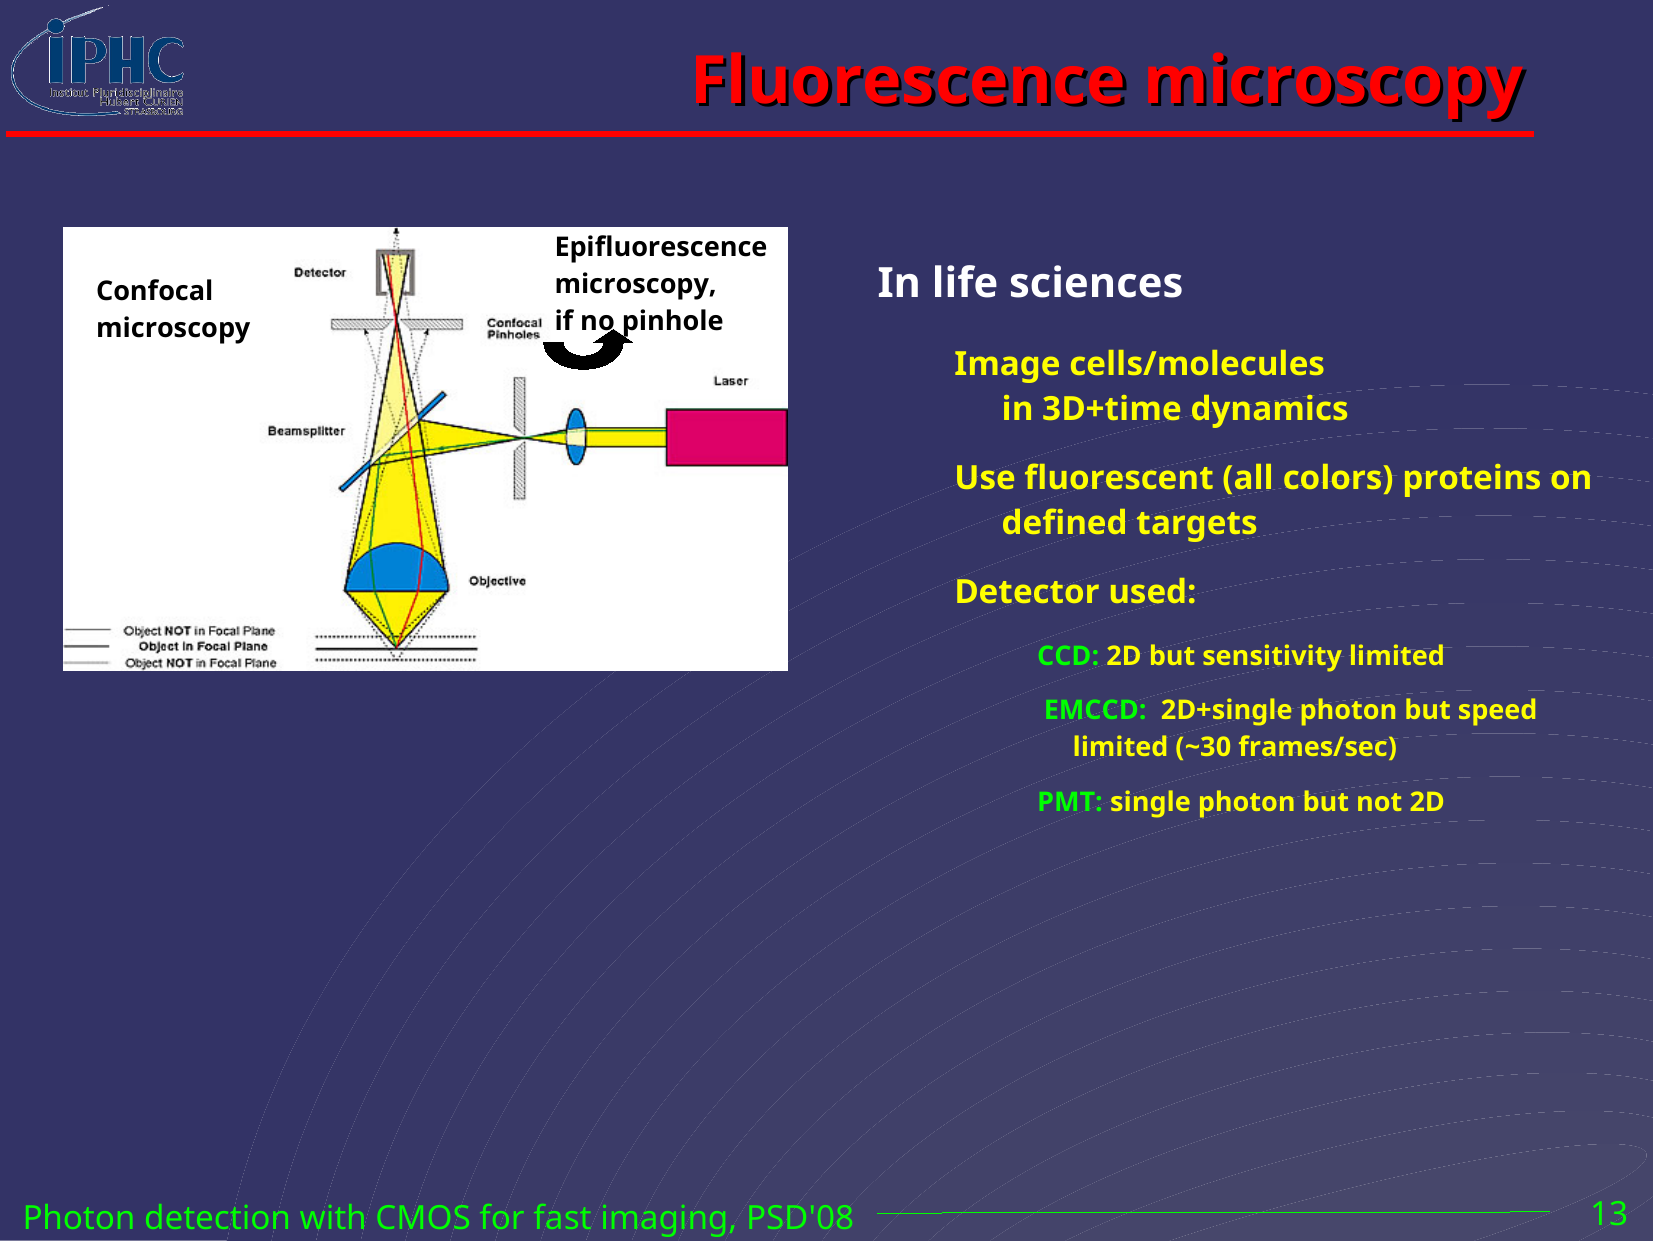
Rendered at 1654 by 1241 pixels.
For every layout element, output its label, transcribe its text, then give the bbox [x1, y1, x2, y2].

picture [63, 227, 788, 671]
title Fluorescence microscopy [168, 31, 1525, 123]
text_box Confocal microscopy [92, 274, 259, 344]
list In life sciences Image cells/molecules in 3D+time dynamics Use fluorescent (all colors) proteins on defined targets Detector used: CCD: 2D but sensitivity limited EMCCD: 2D+single photon but speed limited (~30 frames/sec) PMT: single photon but not 2D [859, 224, 1634, 729]
text_box [543, 329, 633, 370]
text_box Epifluorescence microscopy, if no pinhole [551, 232, 777, 334]
picture [10, 5, 184, 116]
